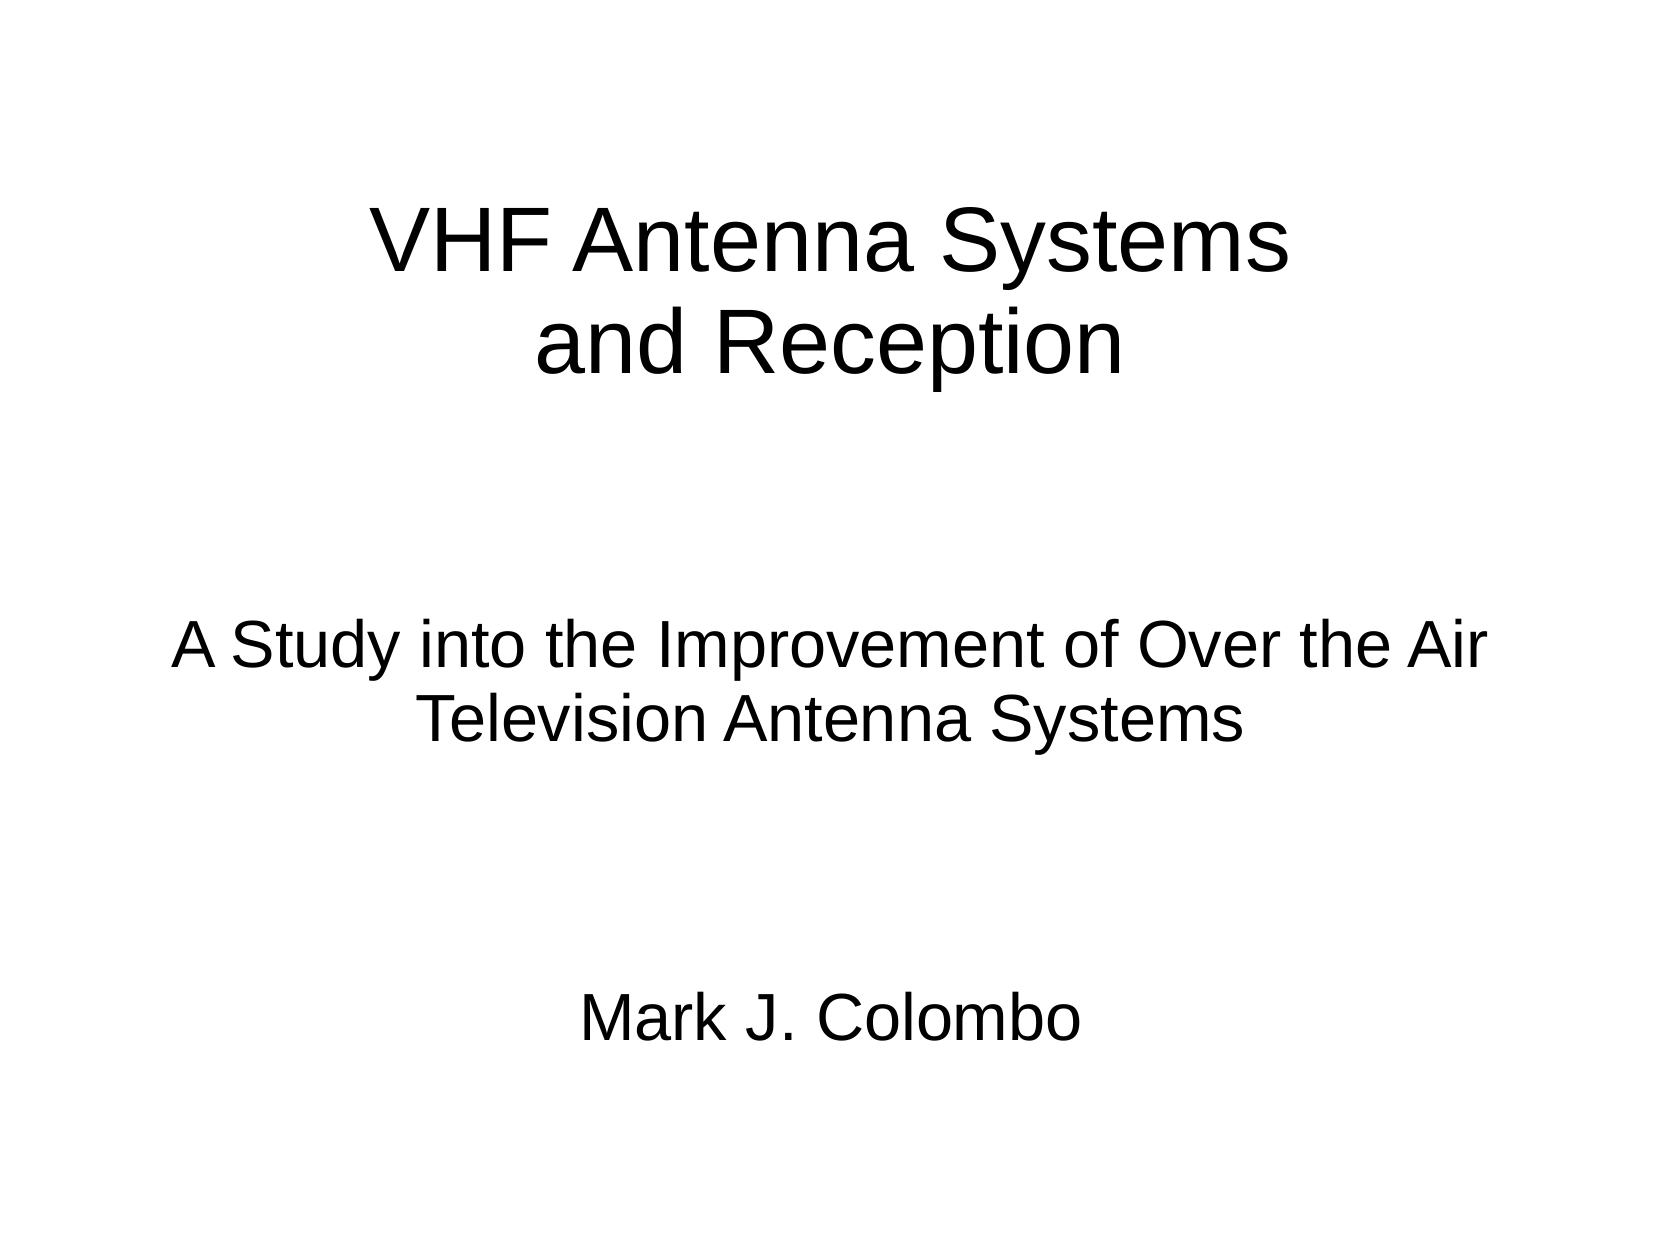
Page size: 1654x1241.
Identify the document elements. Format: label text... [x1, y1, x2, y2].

title VHF Antenna Systems and Reception [86, 187, 1576, 395]
subtitle A Study into the Improvement of Over the Air Television Antenna Systems Mark J. Colombo [86, 421, 1576, 1241]
